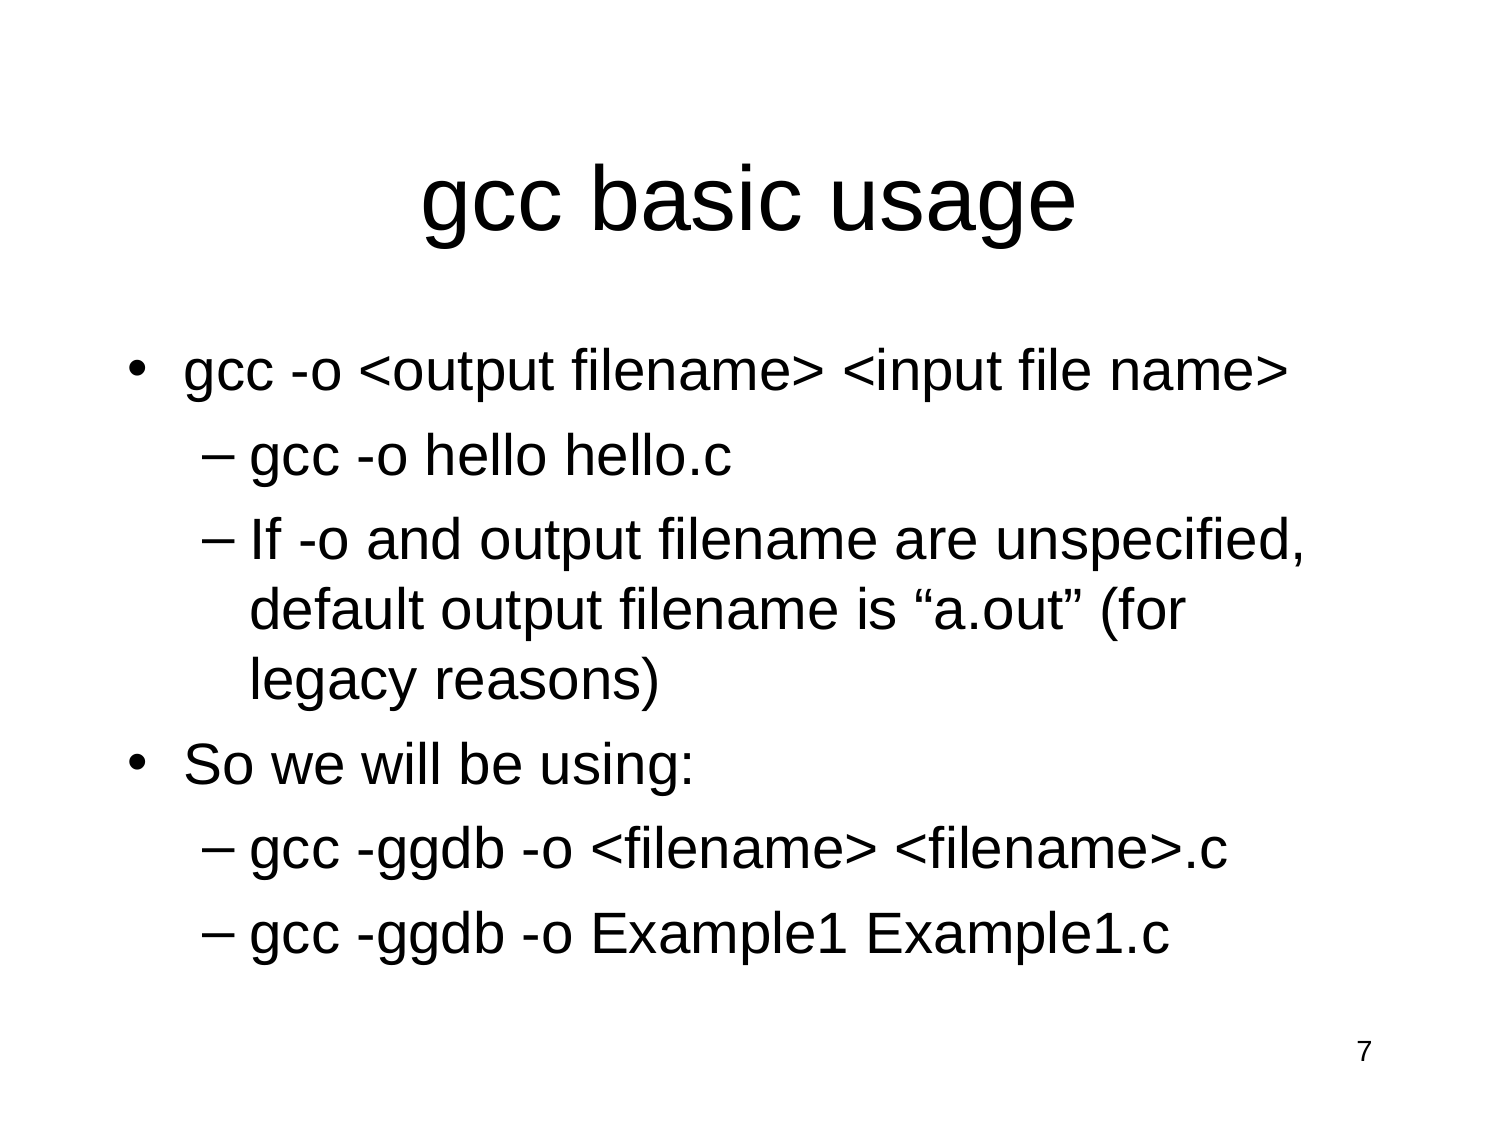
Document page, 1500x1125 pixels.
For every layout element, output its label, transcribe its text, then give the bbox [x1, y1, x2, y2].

list gcc -o <output filename> <input file name> gcc -o hello hello.c If -o and output filename are unspecified, default output filename is “a.out” (for legacy reasons) So we will be using: gcc -ggdb -o <filename> <filename>.c gcc -ggdb -o Example1 Example1.c [112, 324, 1388, 1001]
text_box <number> [1074, 1025, 1388, 1101]
title gcc basic usage [112, 99, 1388, 288]
